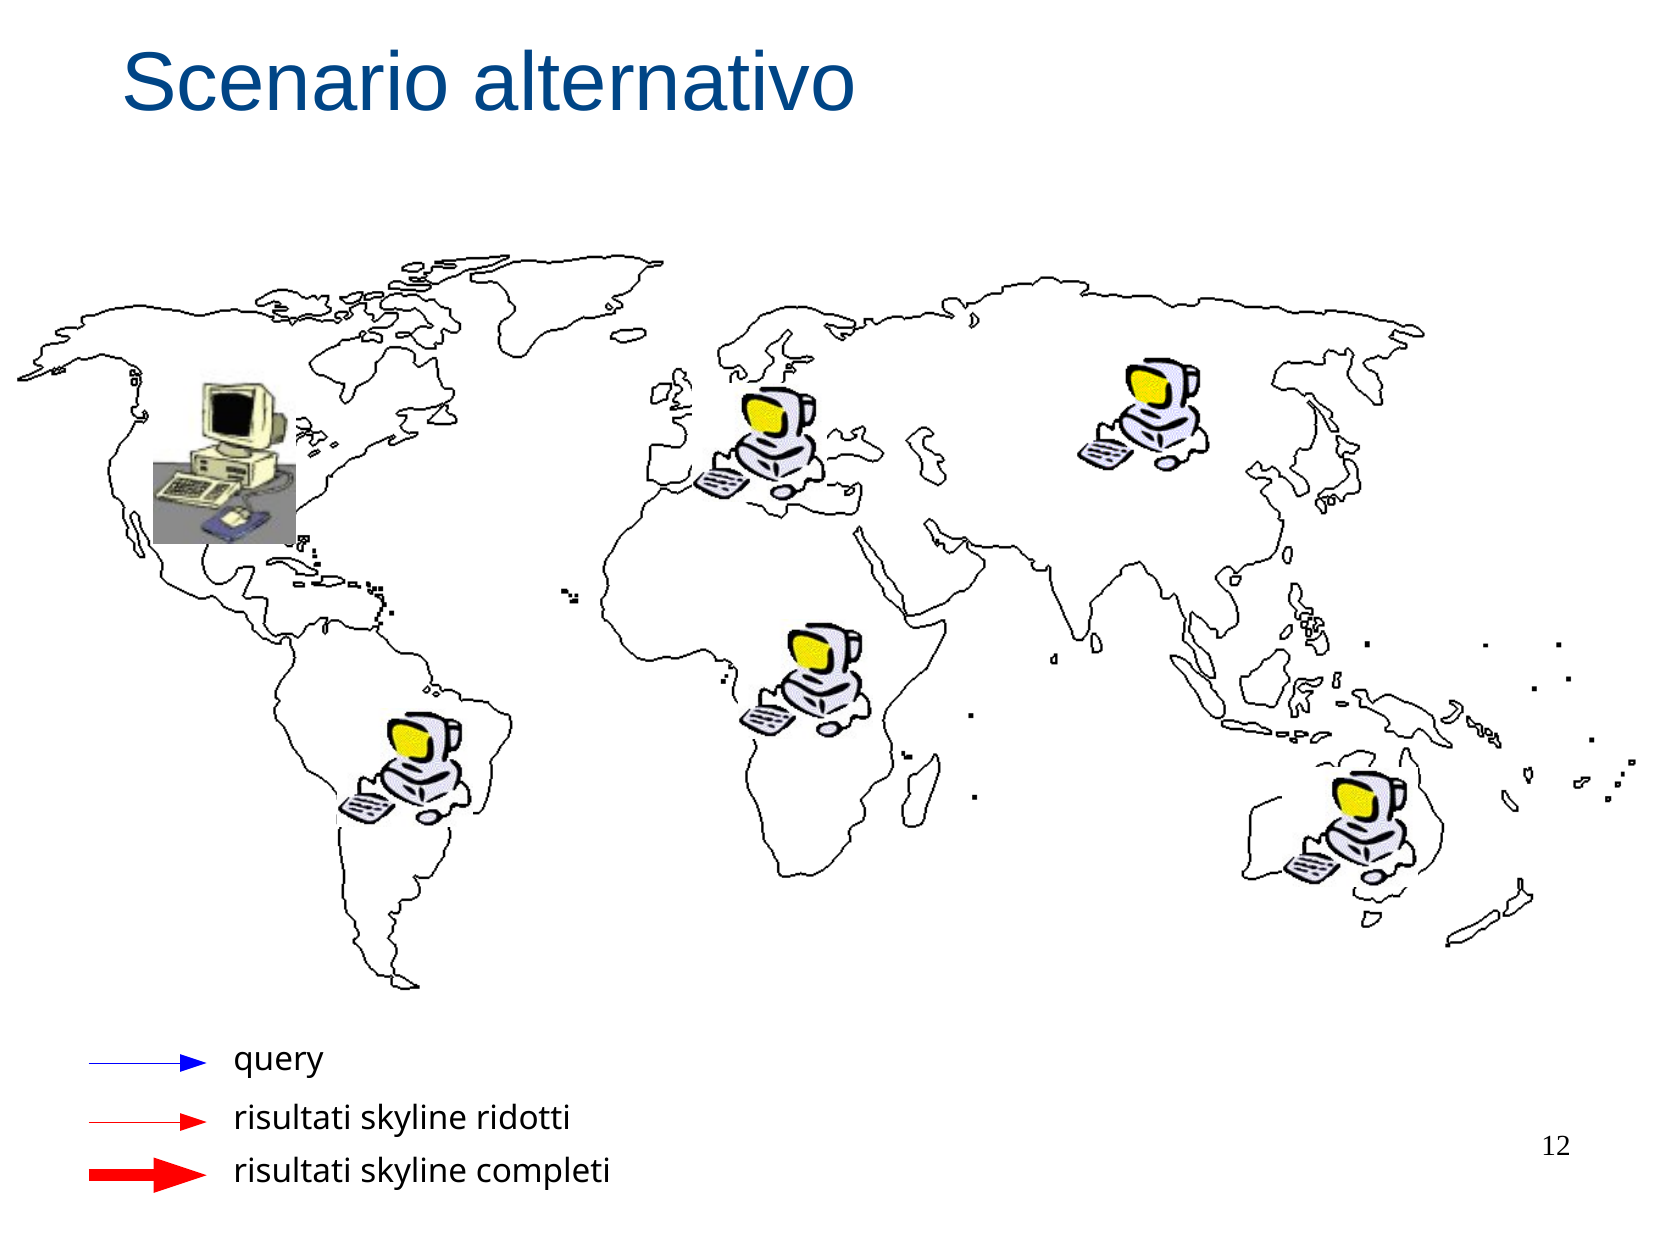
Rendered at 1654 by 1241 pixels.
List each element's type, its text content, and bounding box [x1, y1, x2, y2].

text_box risultati skyline ridotti [218, 1086, 603, 1139]
text_box risultati skyline completi [218, 1139, 631, 1227]
text_box query [218, 1027, 335, 1086]
title Scenario alternativo [121, 7, 1534, 157]
picture [0, 240, 1654, 1006]
